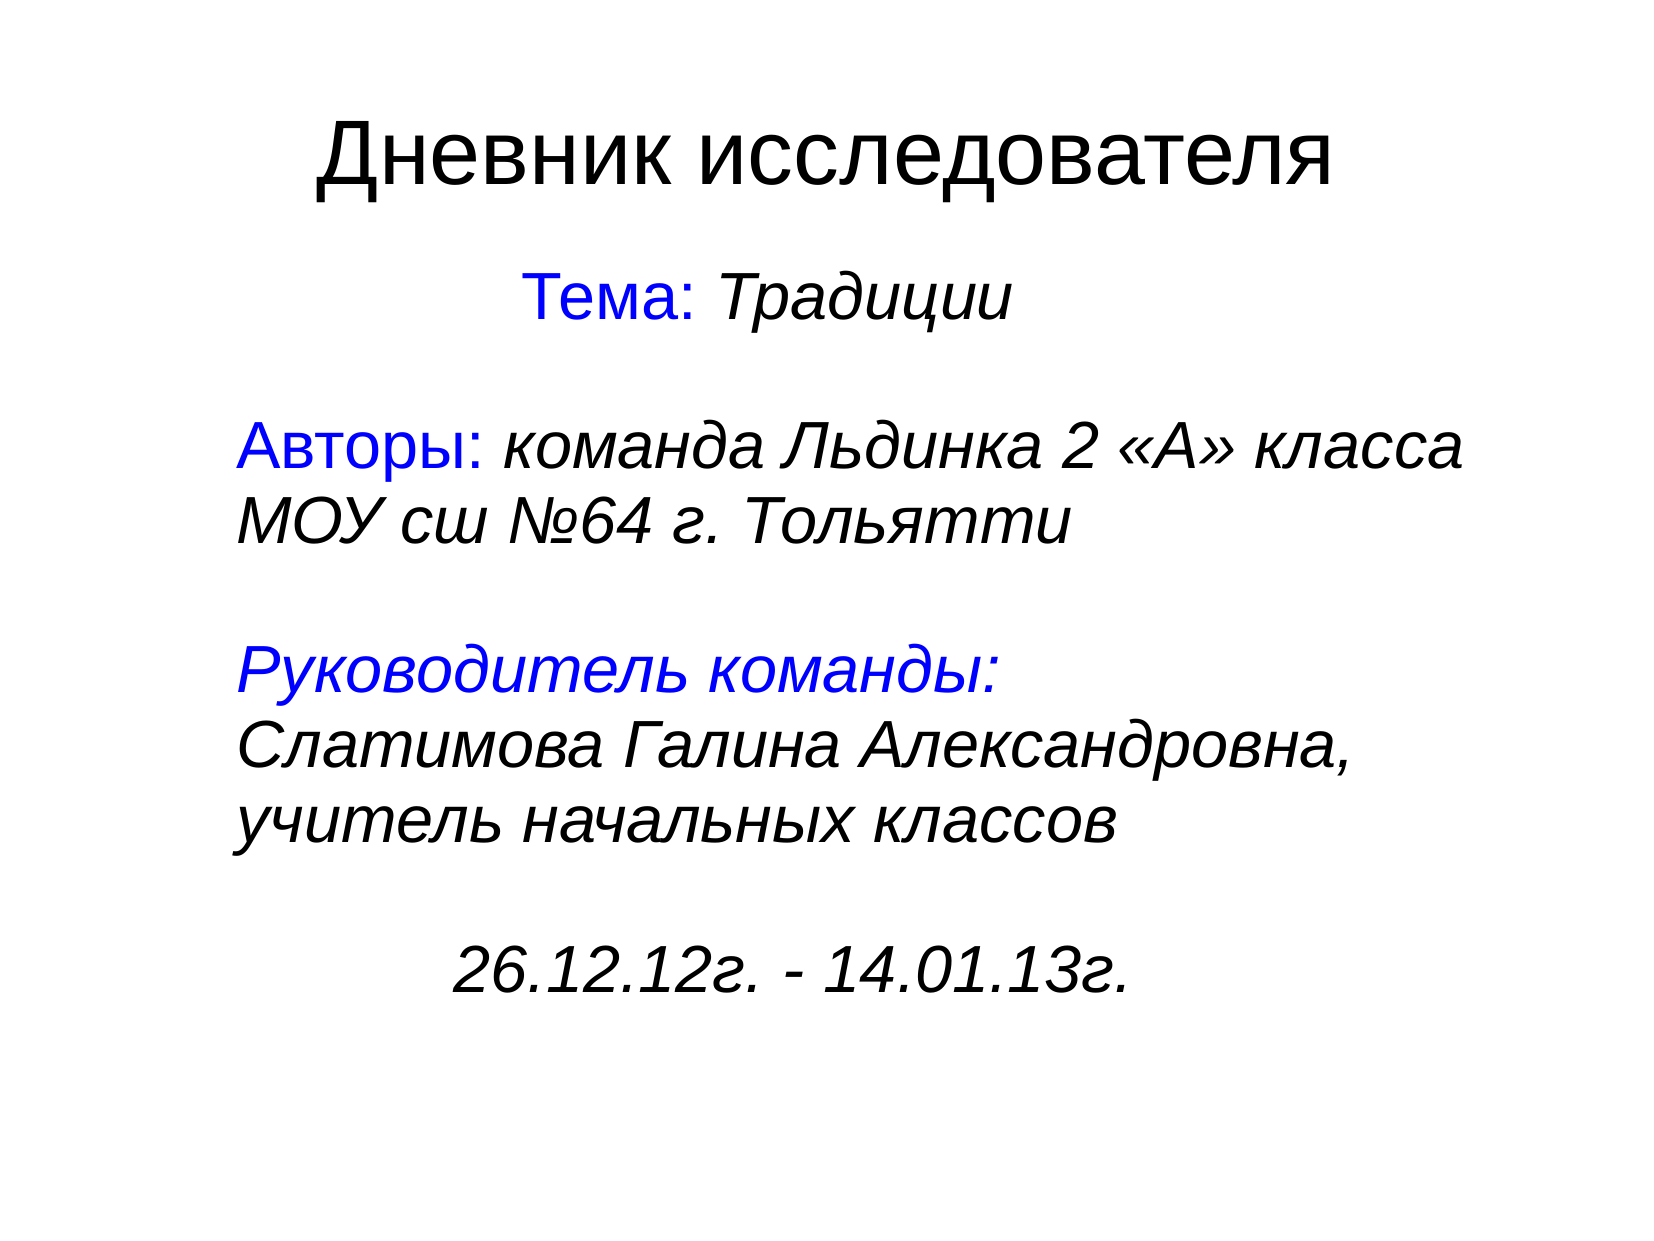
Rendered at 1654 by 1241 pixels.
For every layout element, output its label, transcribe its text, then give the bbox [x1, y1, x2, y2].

title Дневник исследователя [82, 49, 1571, 257]
text_box Авторы: команда Льдинка 2 «А» класса МОУ сш №64 г. Тольятти Руководитель команды: Слатимова Галина Александровна, учитель начальных классов [236, 408, 1512, 932]
subtitle Тема: Традиции [413, 242, 1123, 408]
text_box 26.12.12г. - 14.01.13г. [448, 916, 1158, 1099]
